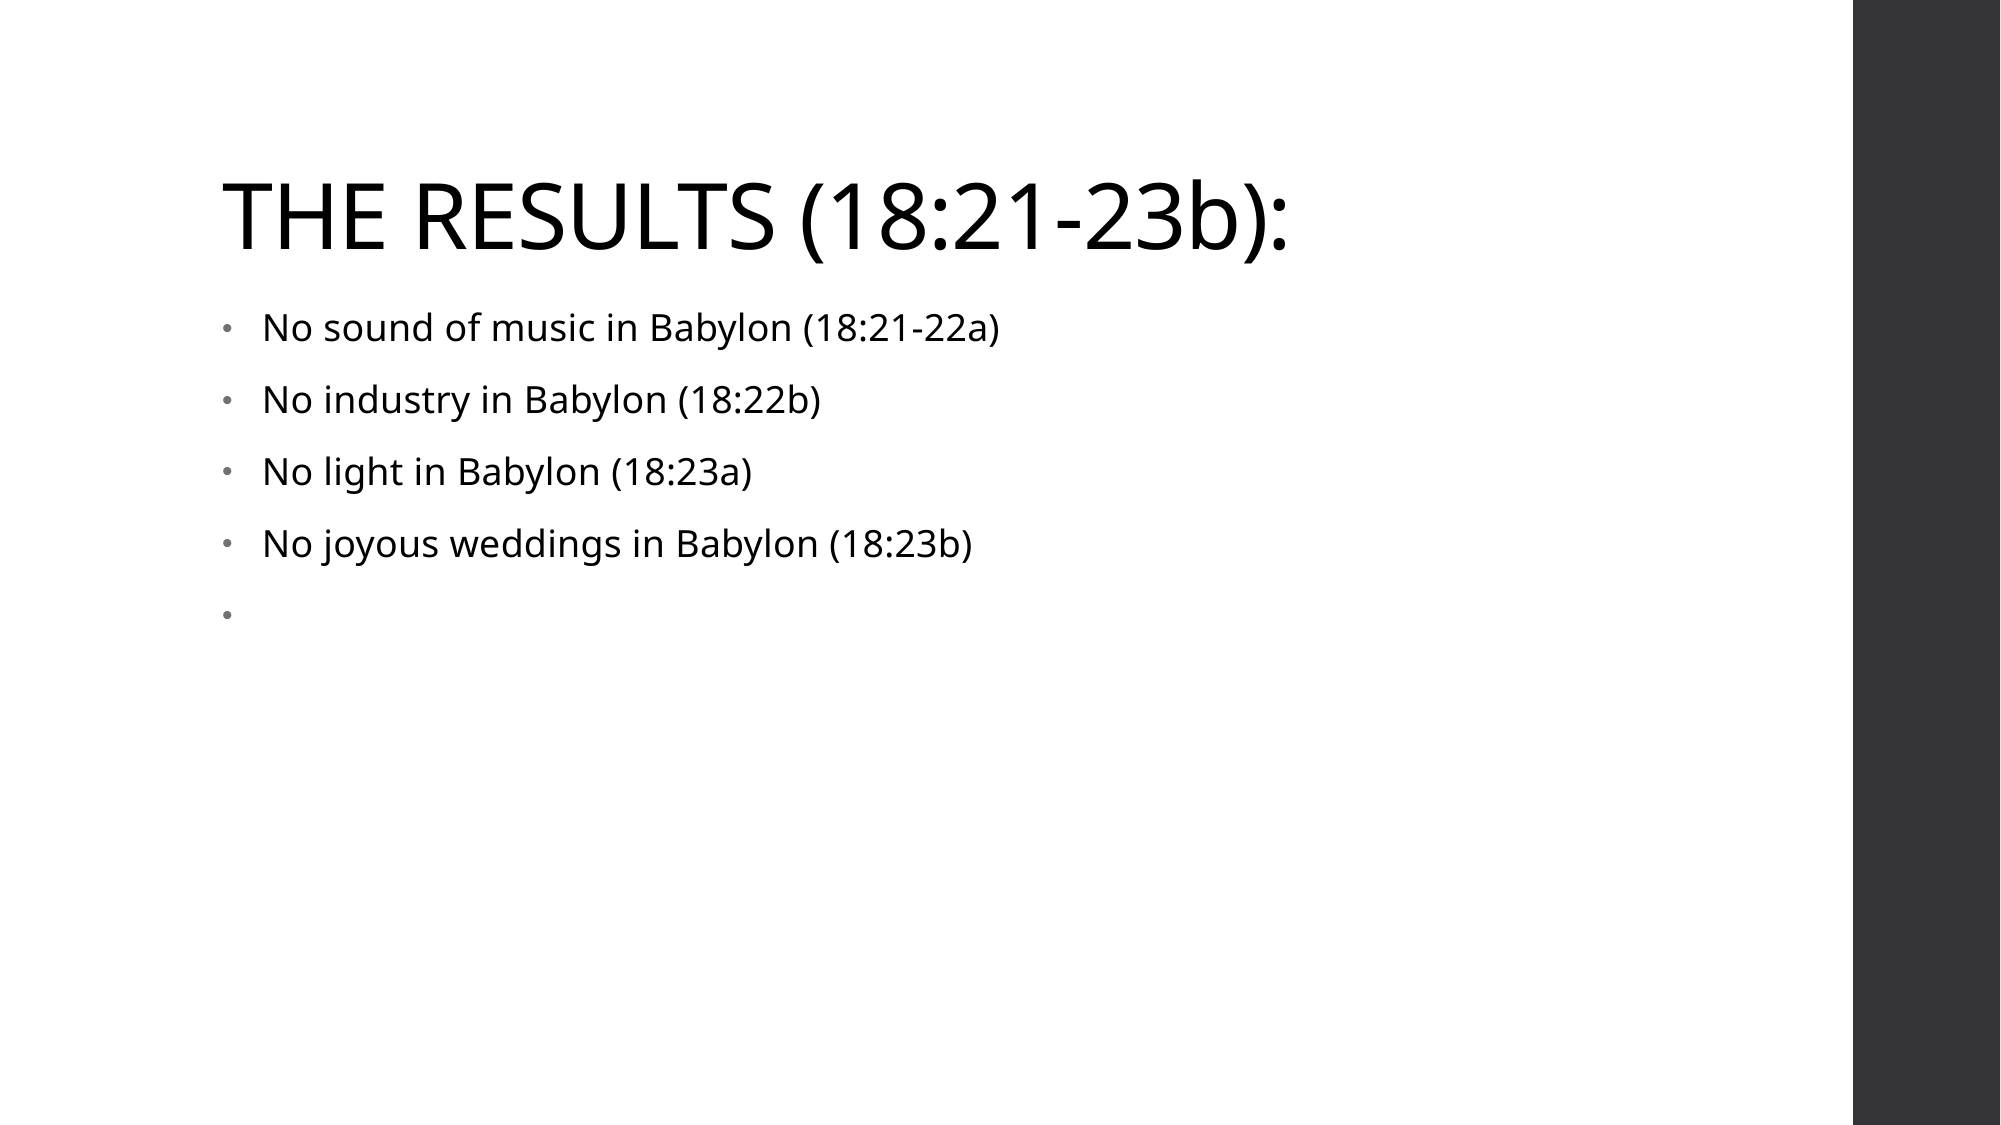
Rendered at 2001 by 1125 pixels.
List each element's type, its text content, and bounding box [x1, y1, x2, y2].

title THE RESULTS (18:21-23b): [206, 60, 1797, 278]
list No sound of music in Babylon (18:21-22a) No industry in Babylon (18:22b) No light in Babylon (18:23a) No joyous weddings in Babylon (18:23b) [206, 299, 1617, 1014]
